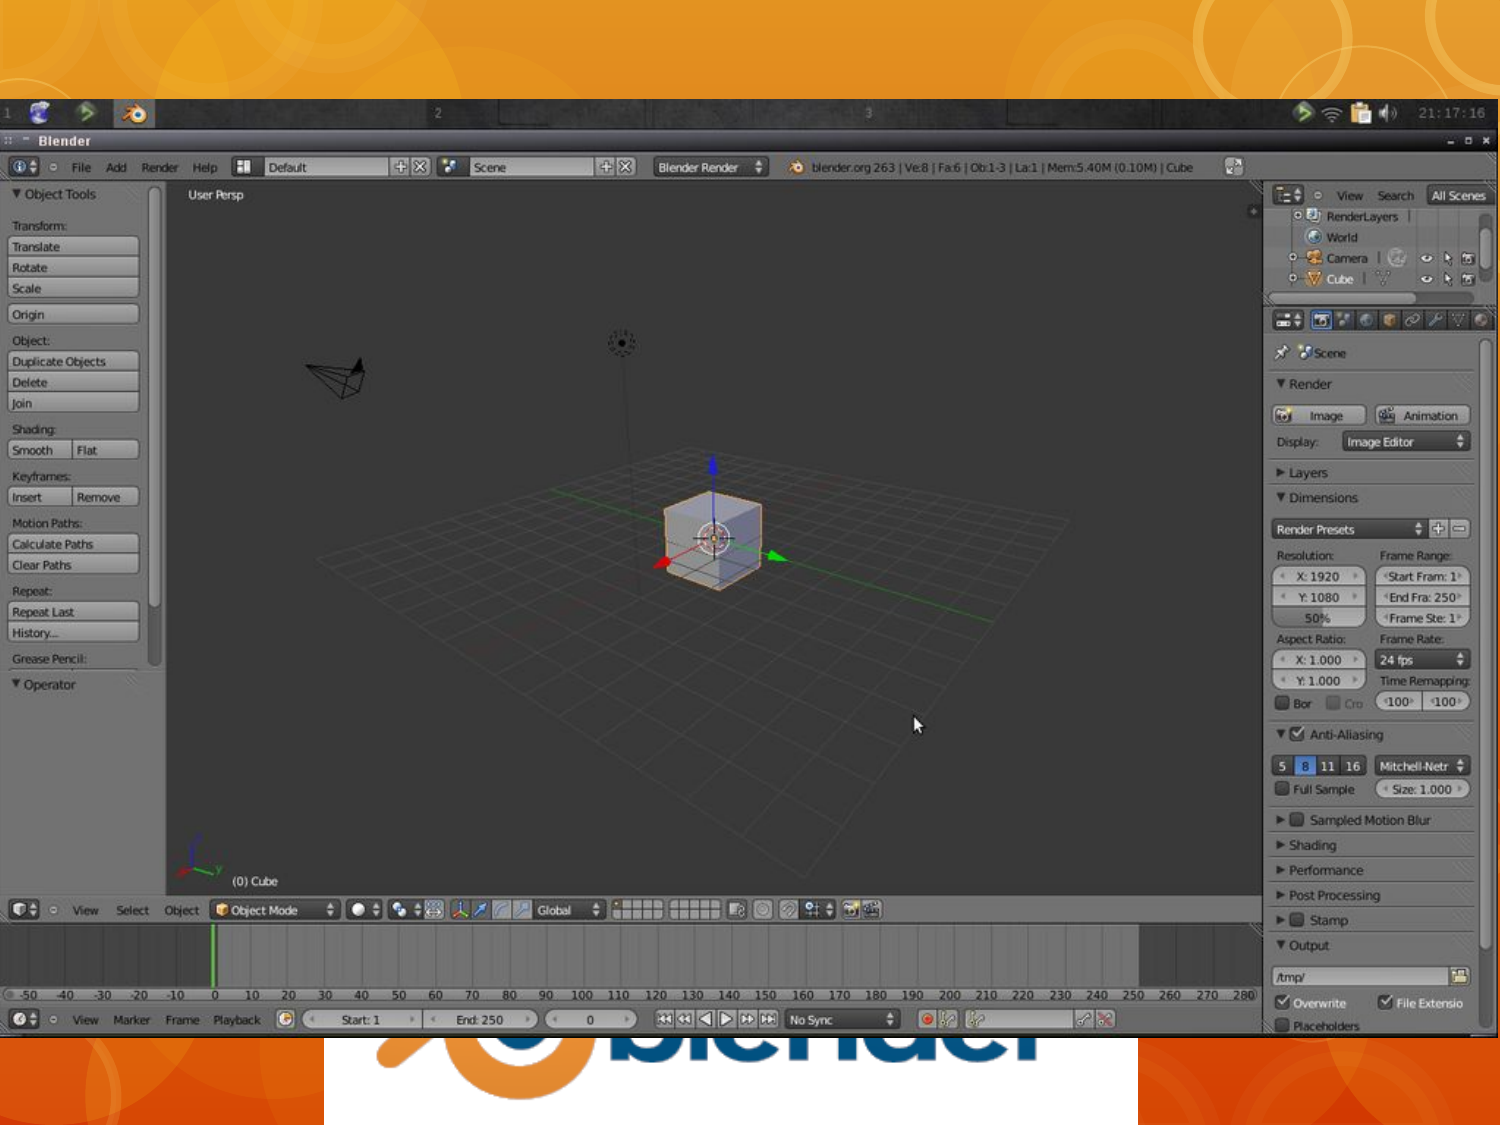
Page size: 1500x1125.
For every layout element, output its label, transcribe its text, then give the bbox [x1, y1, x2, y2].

title Blender for Dummies [0, 0, 1500, 242]
picture [0, 99, 1498, 1125]
